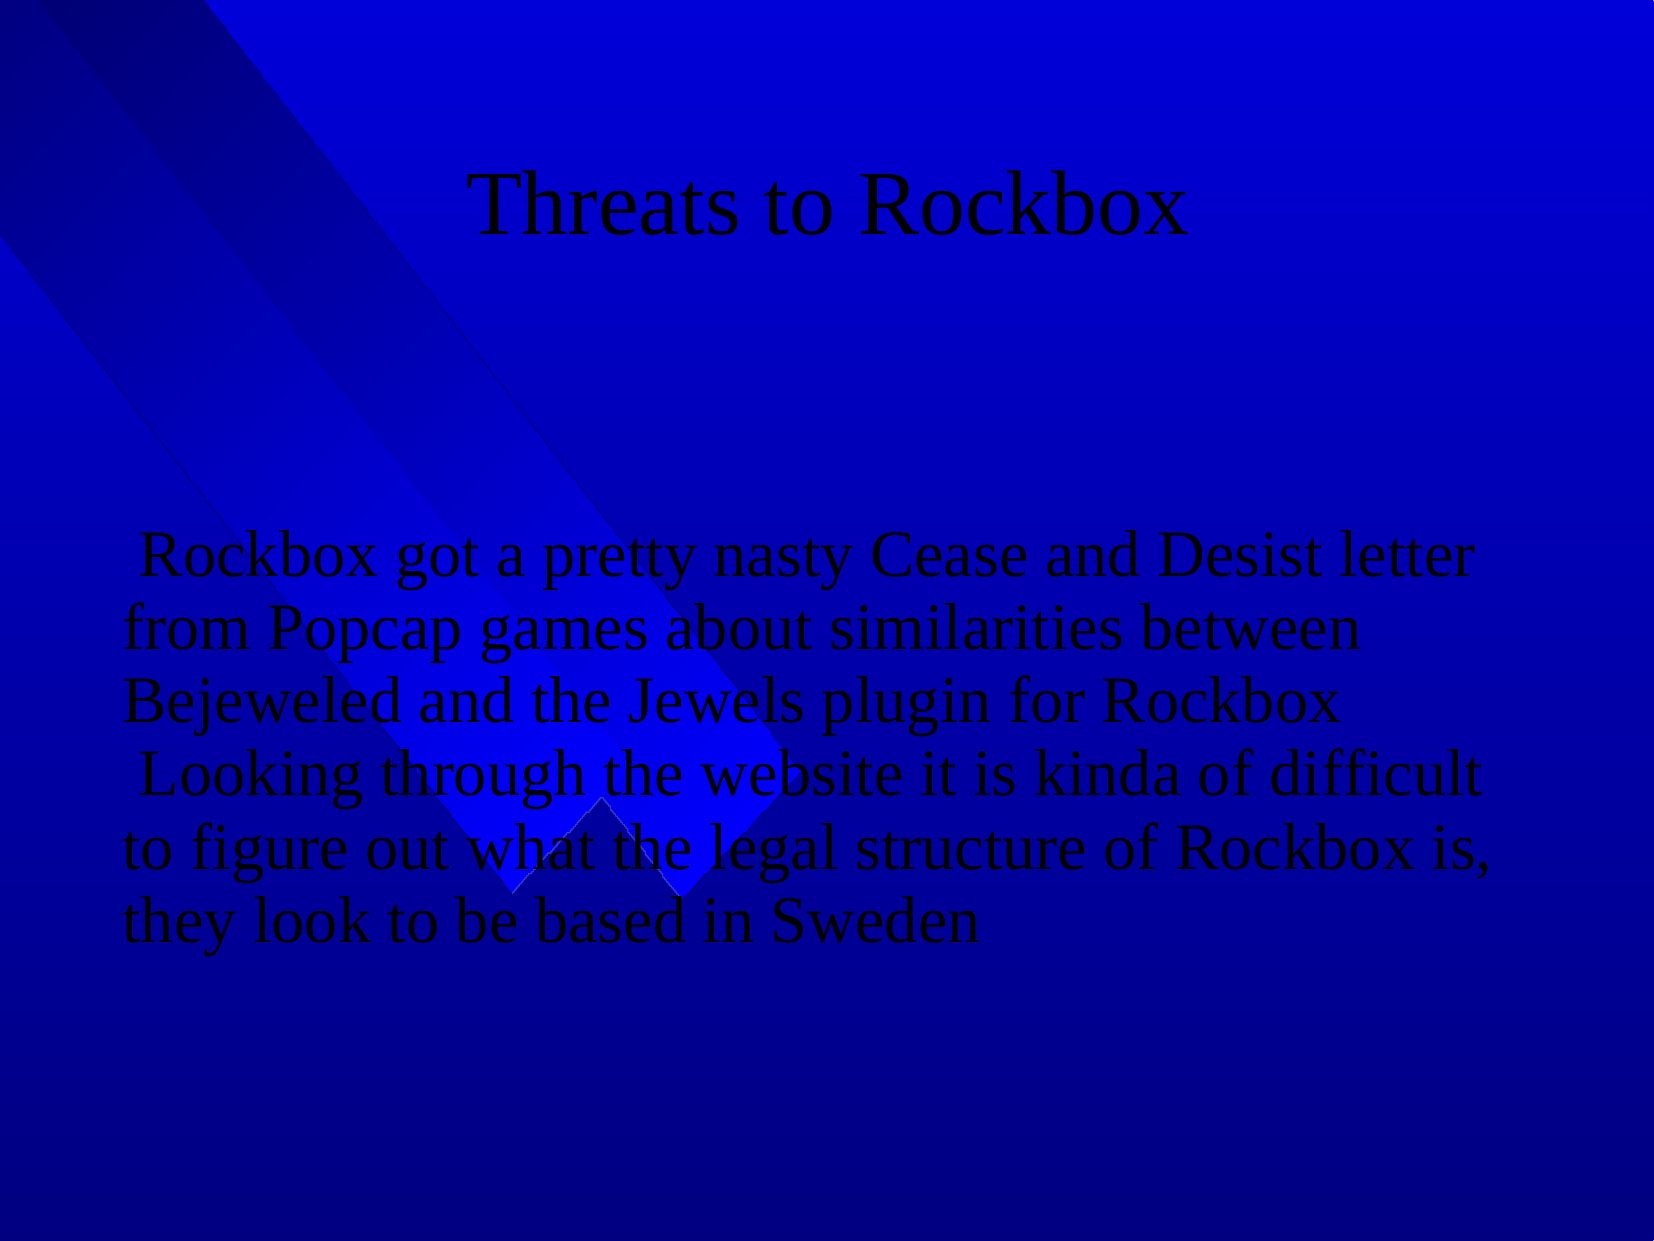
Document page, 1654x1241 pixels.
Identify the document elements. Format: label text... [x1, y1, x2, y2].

title Threats to Rockbox [122, 99, 1535, 307]
subtitle Rockbox got a pretty nasty Cease and Desist letter from Popcap games about similarities between Bejeweled and the Jewels plugin for Rockbox Looking through the website it is kinda of difficult to figure out what the legal structure of Rockbox is, they look to be based in Sweden [122, 346, 1535, 1128]
